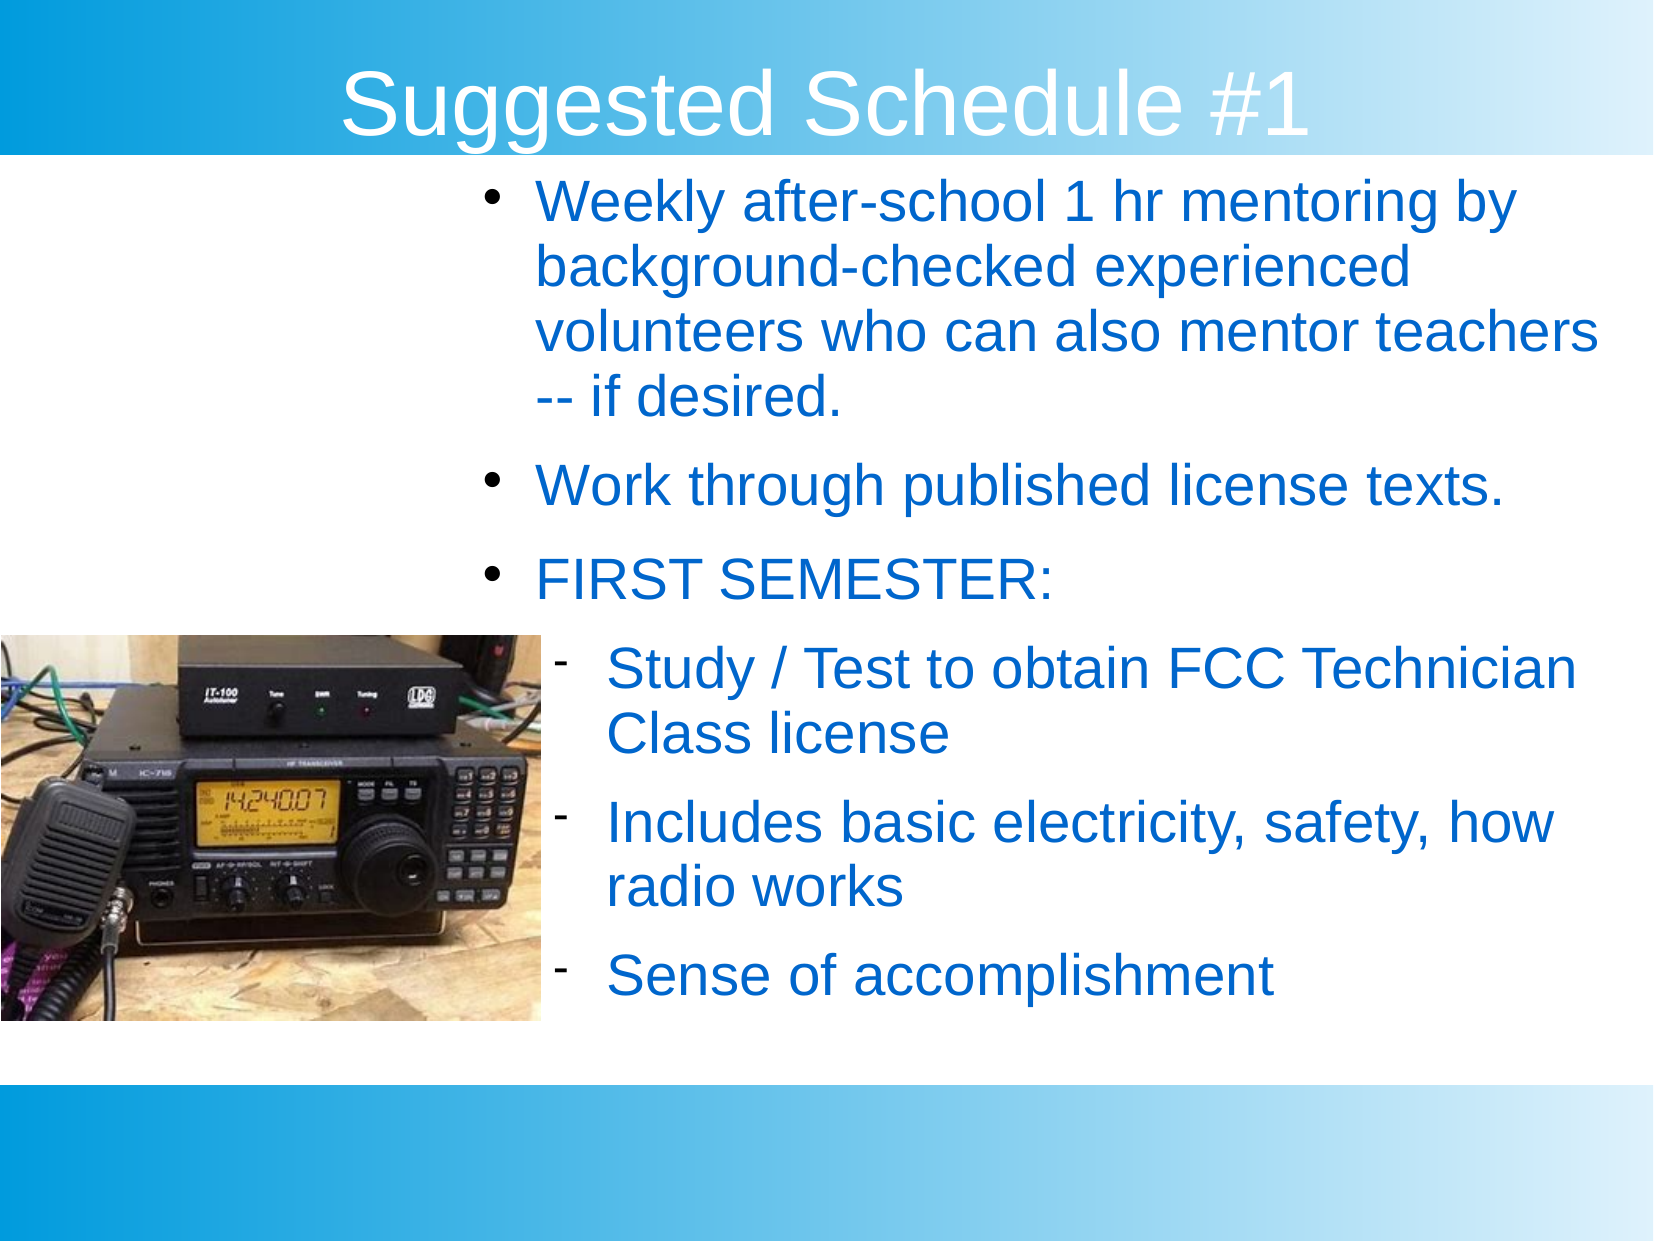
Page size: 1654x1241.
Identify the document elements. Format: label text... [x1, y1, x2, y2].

list Weekly after-school 1 hr mentoring by background-checked experienced volunteers who can also mentor teachers -- if desired. Work through published license texts. FIRST SEMESTER: Study / Test to obtain FCC Technician Class license Includes basic electricity, safety, how radio works Sense of accomplishment [465, 165, 1621, 1156]
title Suggested Schedule #1 [82, 49, 1571, 155]
picture [1, 635, 541, 1021]
